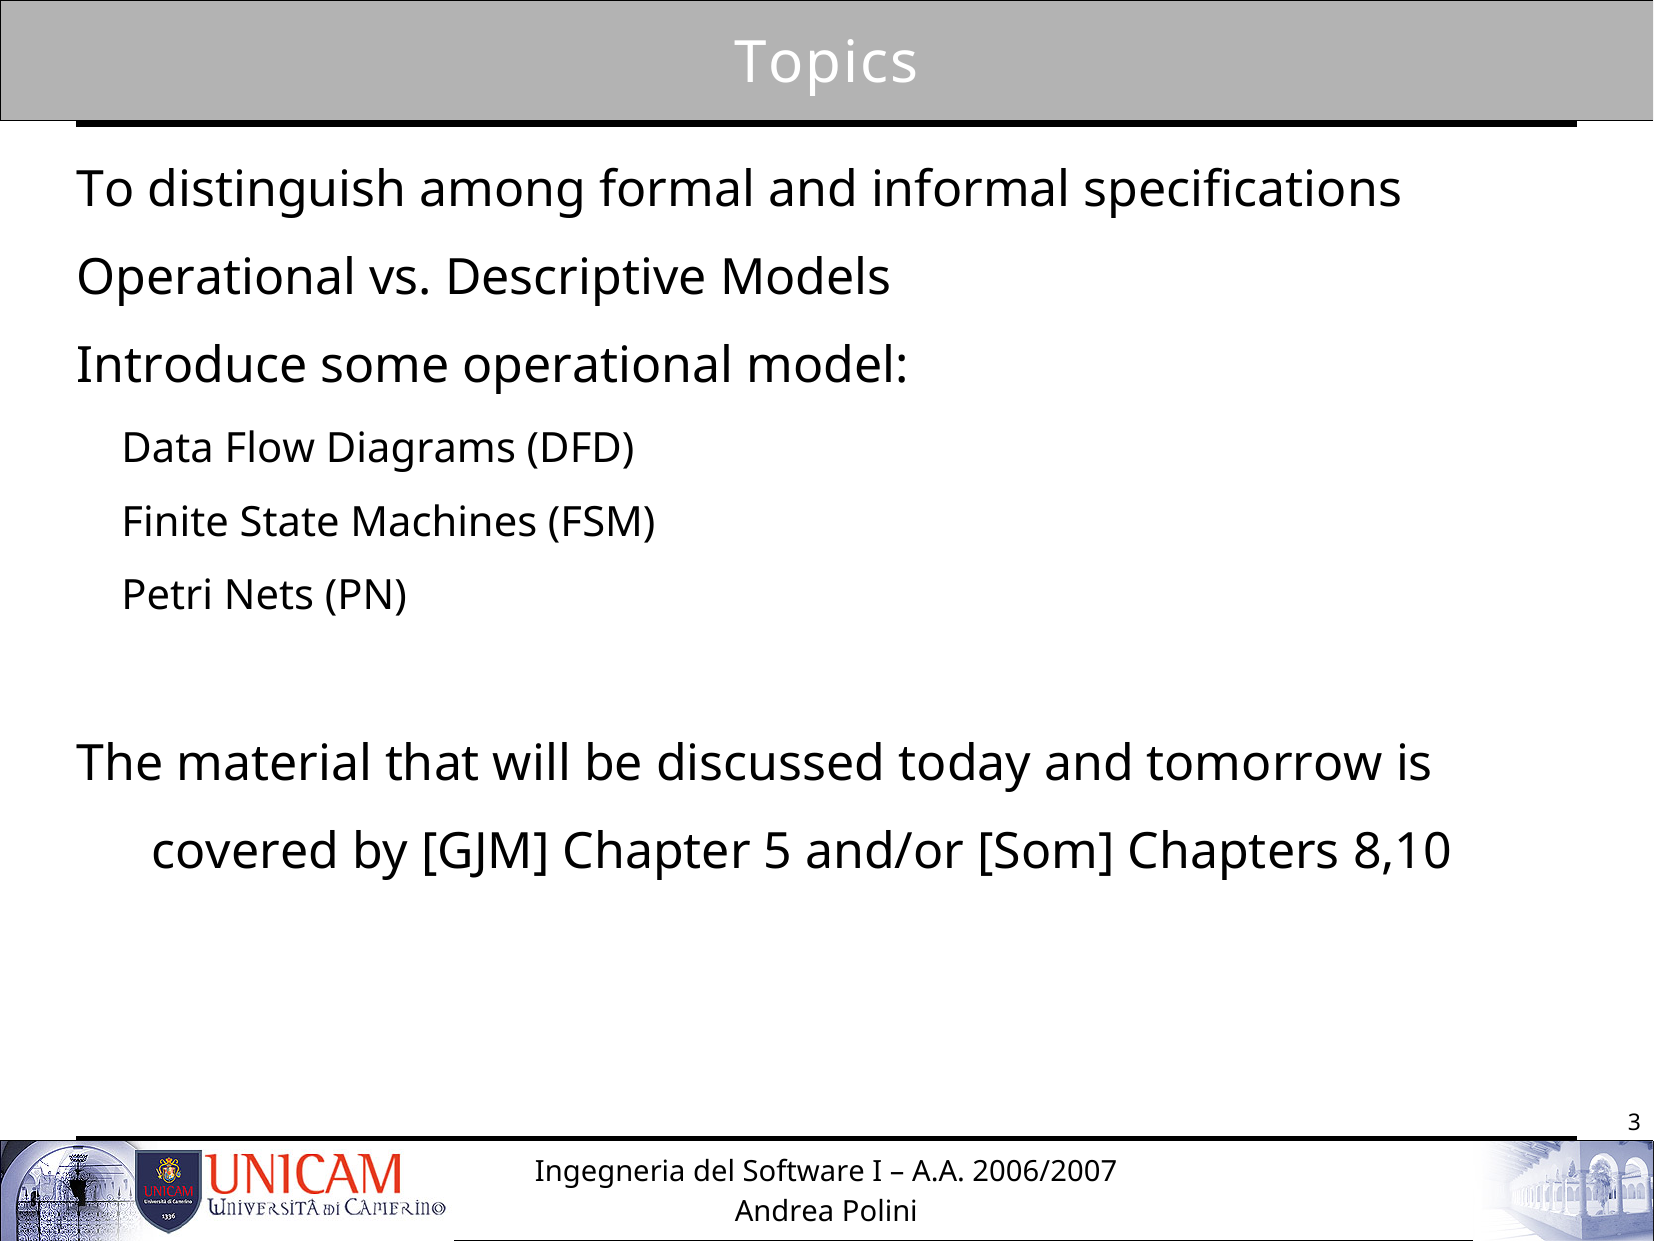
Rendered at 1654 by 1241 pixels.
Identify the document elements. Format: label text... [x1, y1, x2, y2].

list To distinguish among formal and informal specifications Operational vs. Descriptive Models Introduce some operational model: Data Flow Diagrams (DFD) Finite State Machines (FSM) Petri Nets (PN) The material that will be discussed today and tomorrow is covered by [GJM] Chapter 5 and/or [Som] Chapters 8,10 [76, 152, 1577, 836]
title Topics [0, 0, 1653, 121]
picture [0, 1141, 454, 1241]
picture [1473, 1141, 1654, 1241]
